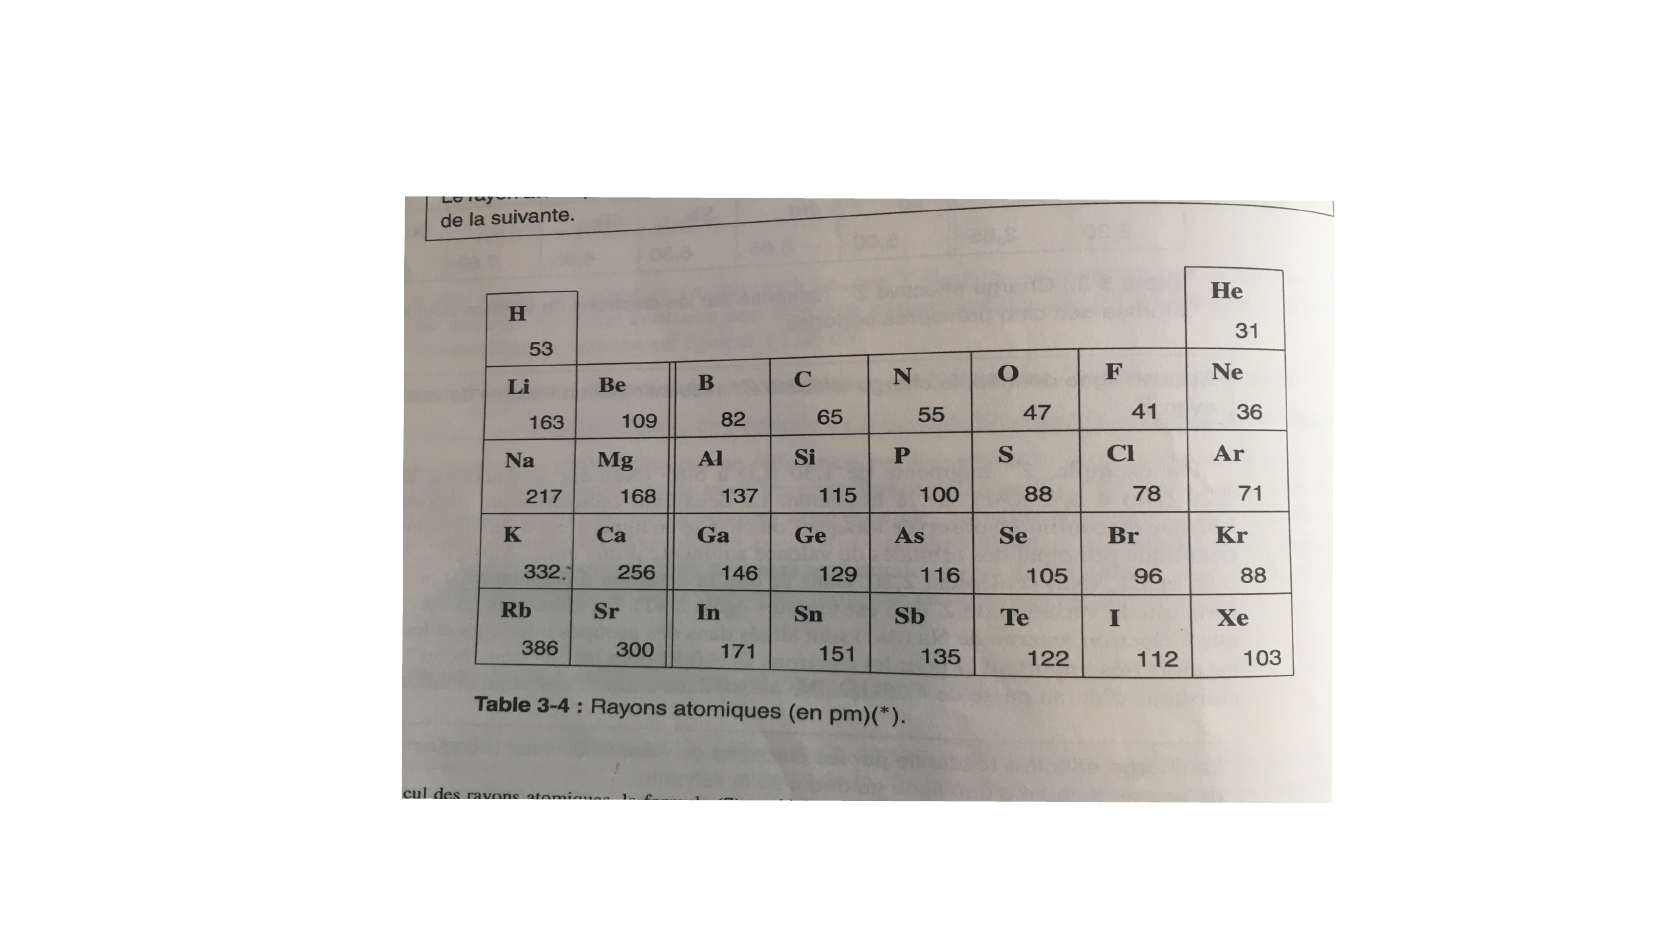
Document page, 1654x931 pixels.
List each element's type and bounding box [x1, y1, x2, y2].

picture [401, 196, 1335, 804]
